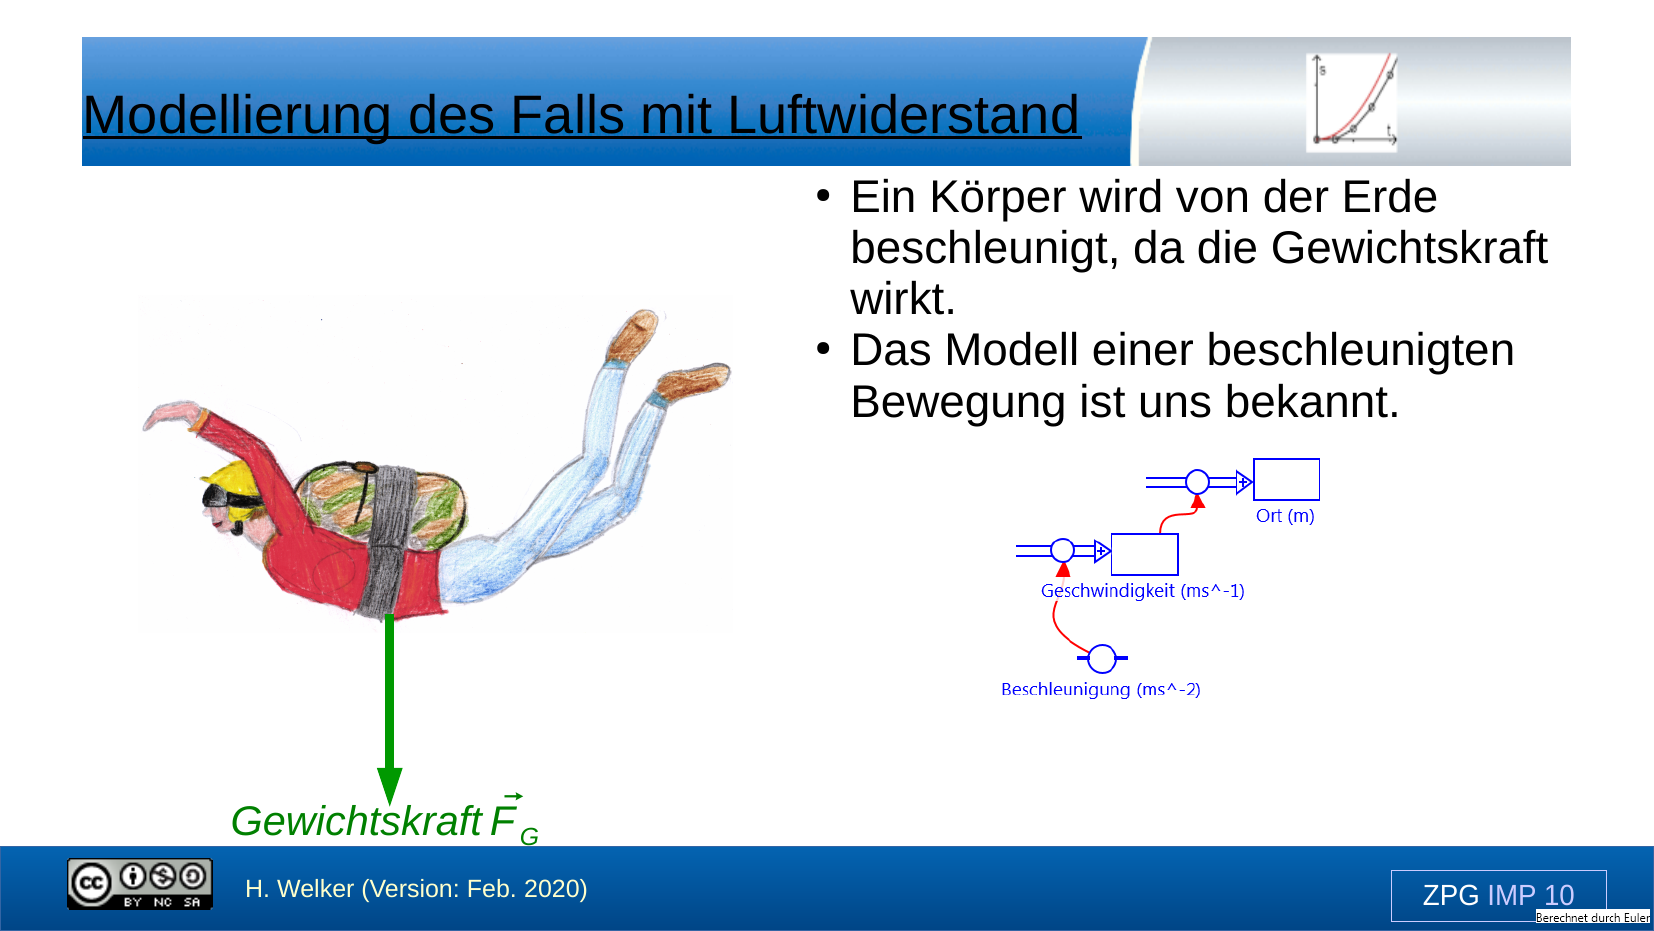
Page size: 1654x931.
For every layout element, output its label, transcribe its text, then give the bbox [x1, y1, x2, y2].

subtitle Ein Körper wird von der Erde beschleunigt, da die Gewichtskraft wirkt. Das Modell einer beschleunigten Bewegung ist uns bekannt. [814, 170, 1559, 427]
picture [67, 858, 213, 910]
title Modellierung des Falls mit Luftwiderstand [82, 37, 1571, 193]
picture [944, 389, 1654, 924]
chart [224, 790, 546, 851]
picture [138, 295, 733, 633]
